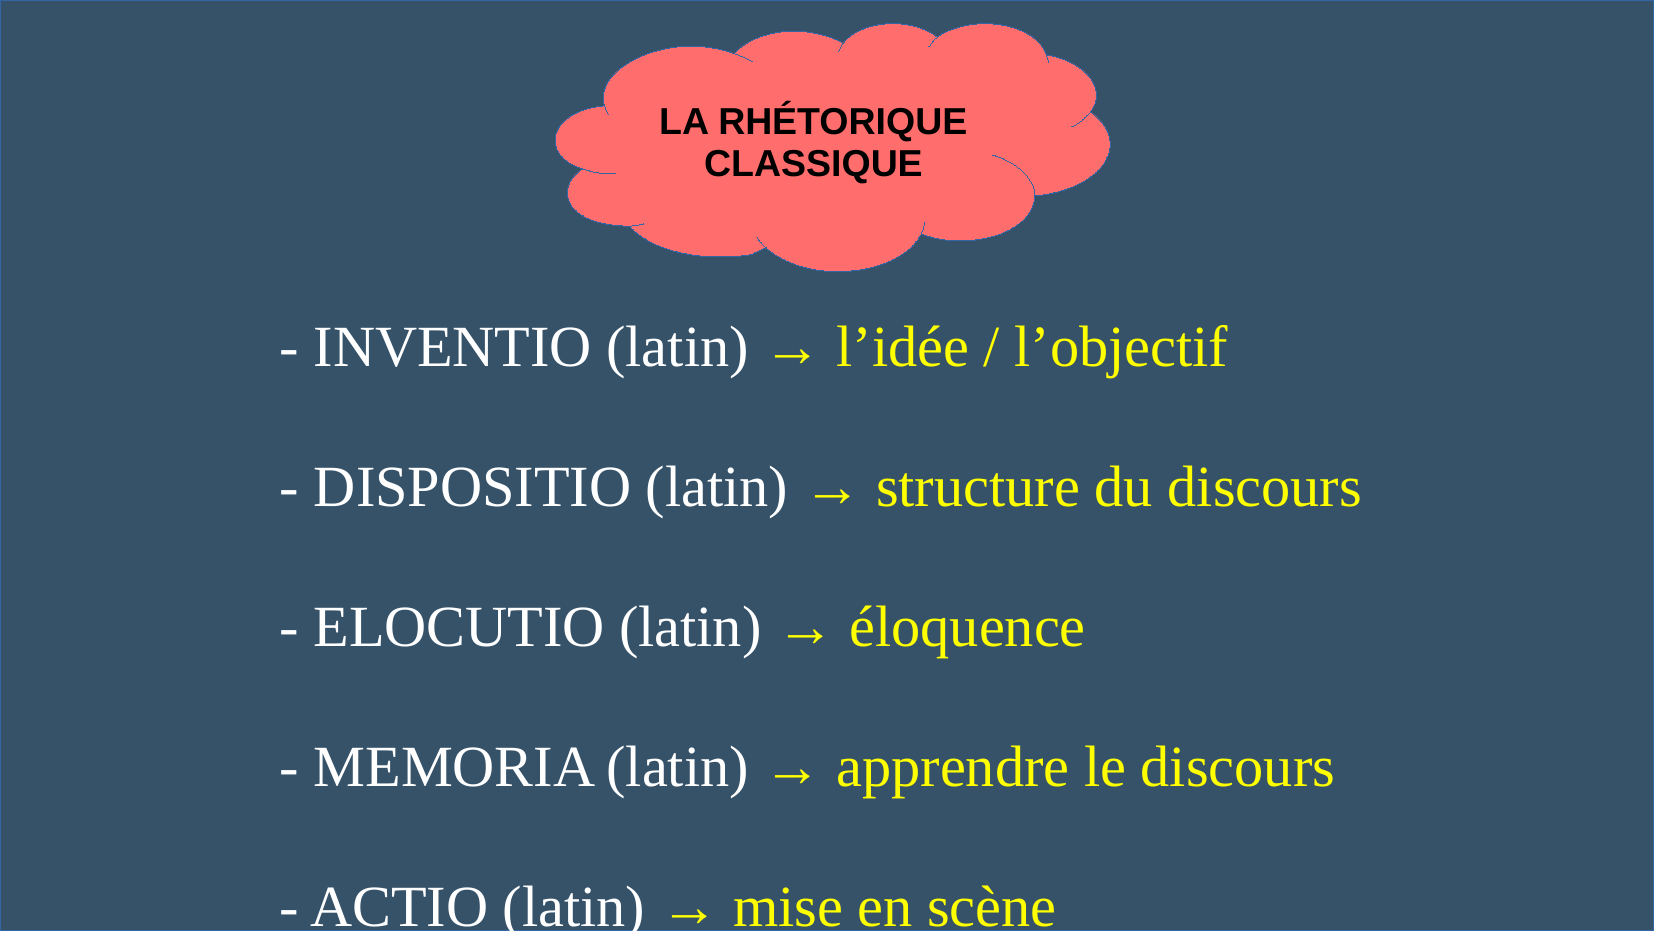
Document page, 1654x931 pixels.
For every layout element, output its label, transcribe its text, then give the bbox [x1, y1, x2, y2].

text_box [323, 892, 336, 910]
text_box LA RHÉTORIQUE CLASSIQUE [555, 23, 1111, 272]
text_box [0, 0, 1654, 931]
text_box [454, 890, 480, 924]
text_box [510, 890, 636, 931]
title - INVENTIO (latin) → l’idée / l’objectif - DISPOSITIO (latin) → structure du discours - ELOCUTIO (latin) → éloquence - MEMORIA (latin) → apprendre le discours - ACTIO (latin) → mise en scène [280, 308, 1391, 890]
